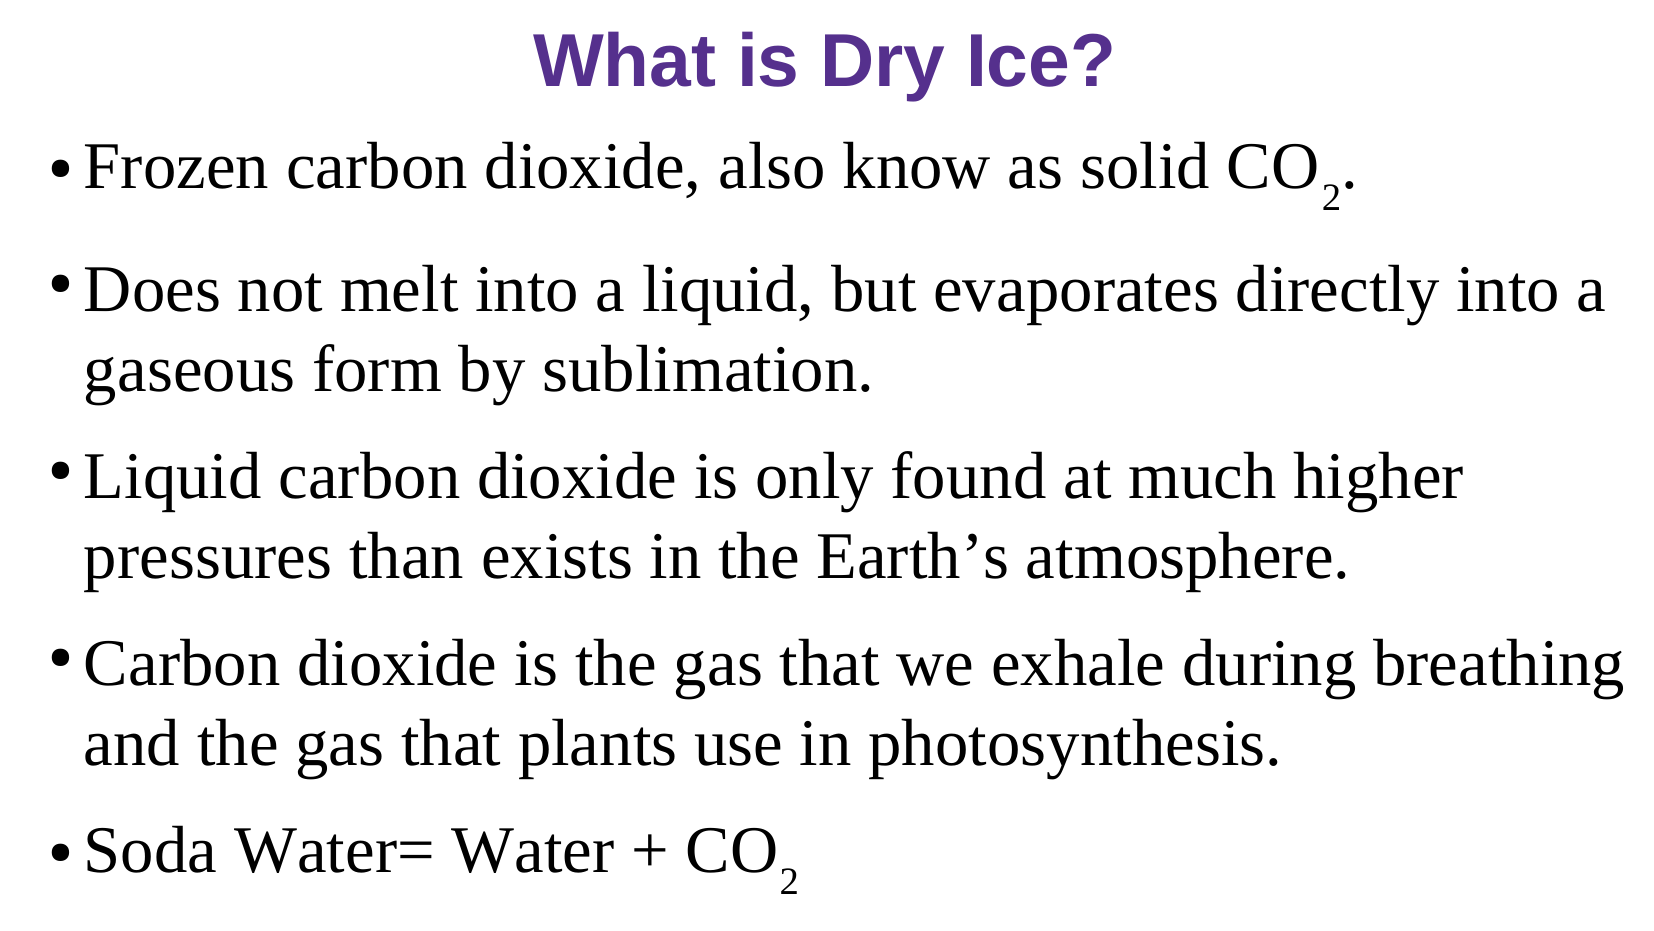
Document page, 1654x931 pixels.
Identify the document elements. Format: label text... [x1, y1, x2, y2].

title What is Dry Ice? [0, 5, 1654, 107]
text_box Frozen carbon dioxide, also know as solid CO2. Does not melt into a liquid, but evaporates directly into a gaseous form by sublimation. Liquid carbon dioxide is only found at much higher pressures than exists in the Earth’s atmosphere. Carbon dioxide is the gas that we exhale during breathing and the gas that plants use in photosynthesis. Soda Water= Water + CO2 [7, 114, 1654, 910]
